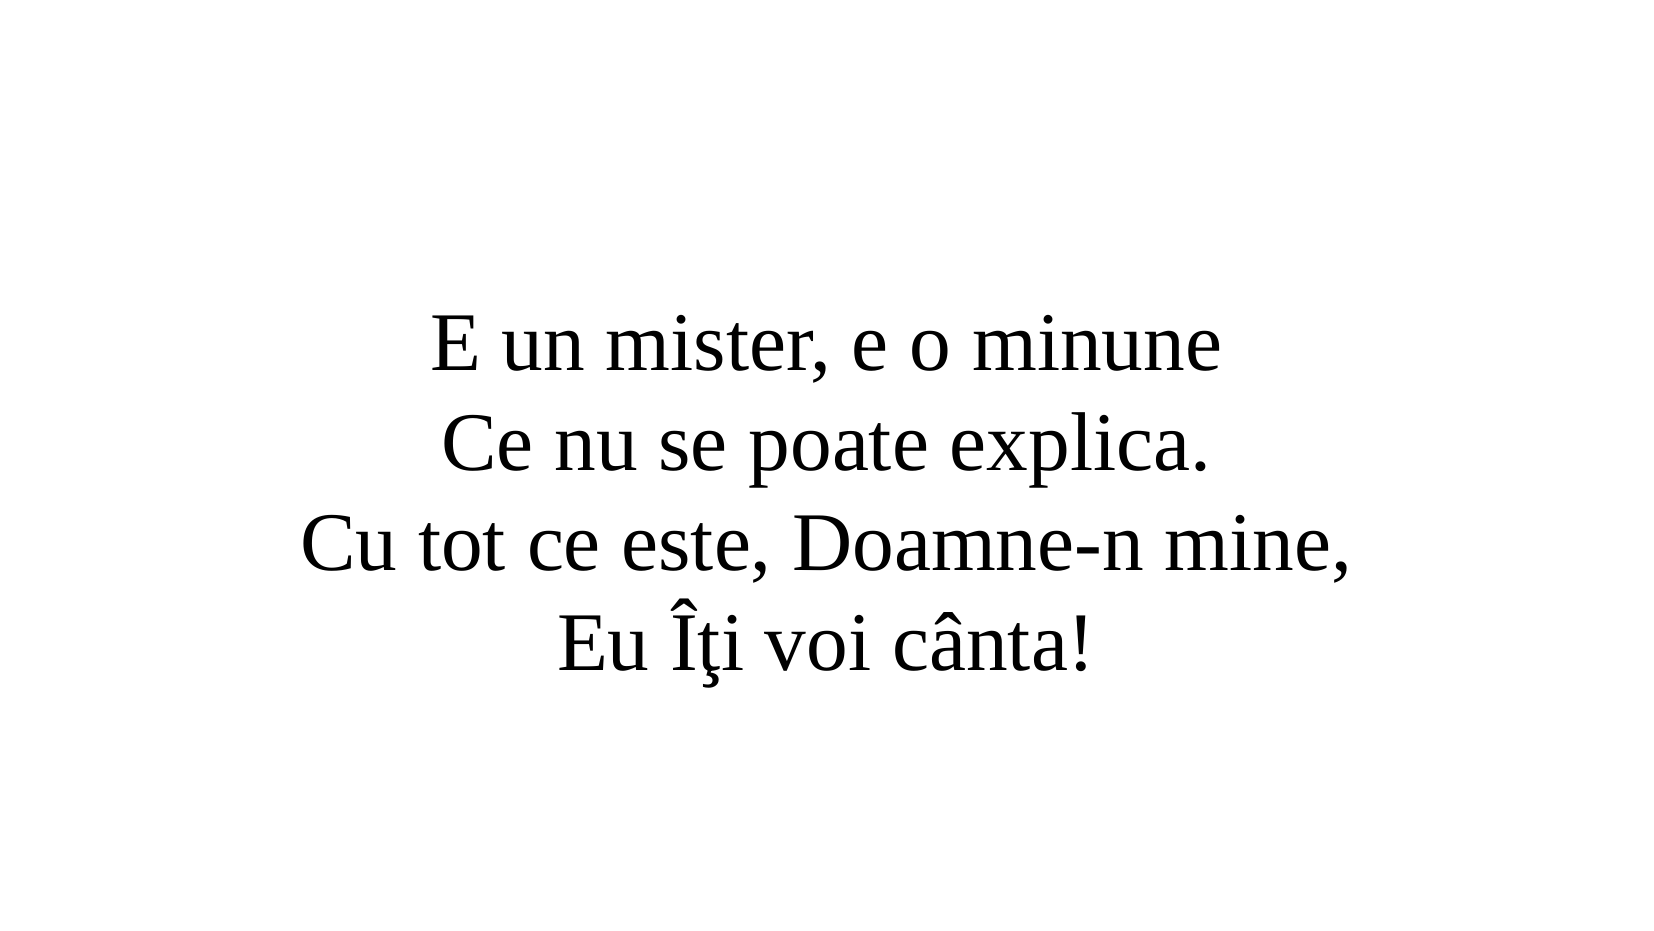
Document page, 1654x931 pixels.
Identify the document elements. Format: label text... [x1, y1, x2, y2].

subtitle E un mister, e o minune Ce nu se poate explica. Cu tot ce este, Doamne-n mine, Eu Îţi voi cânta! [0, 279, 1654, 632]
